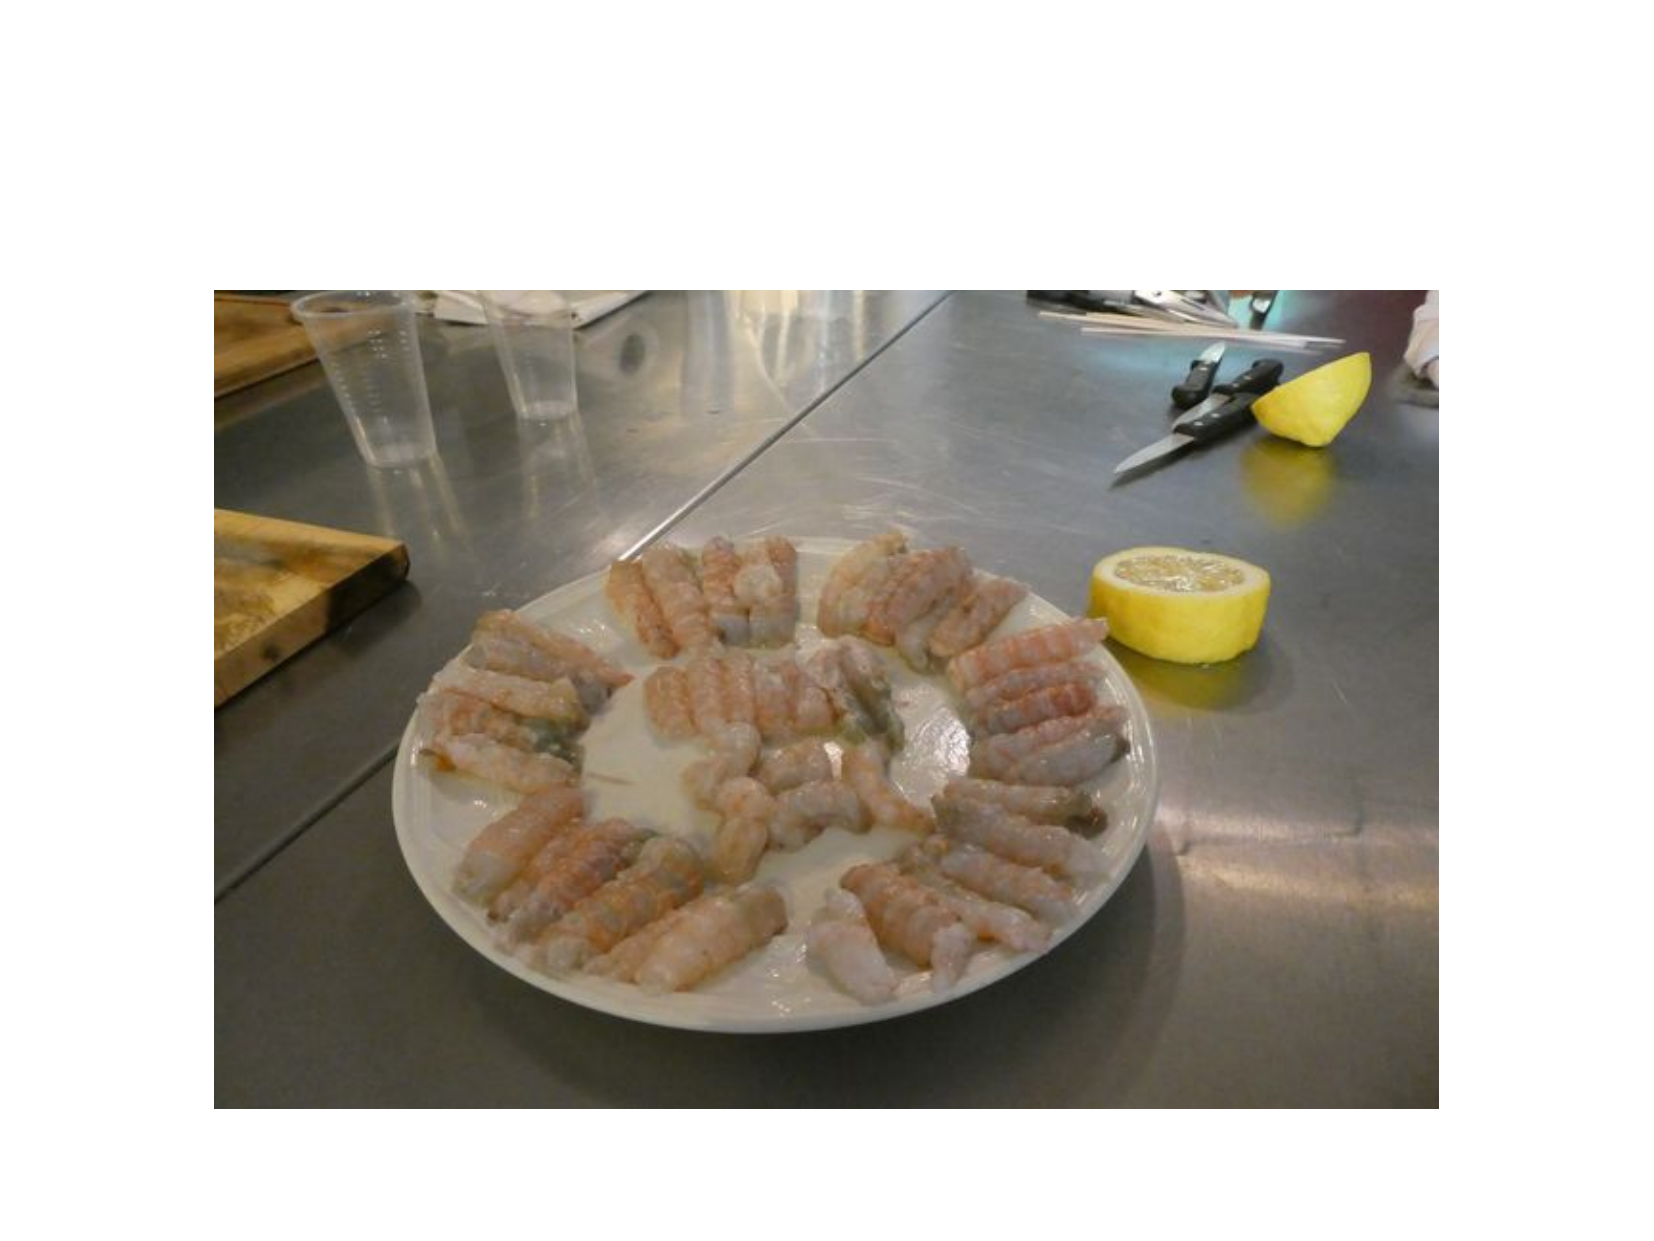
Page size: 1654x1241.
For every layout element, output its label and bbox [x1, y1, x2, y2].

picture [214, 290, 1439, 1109]
